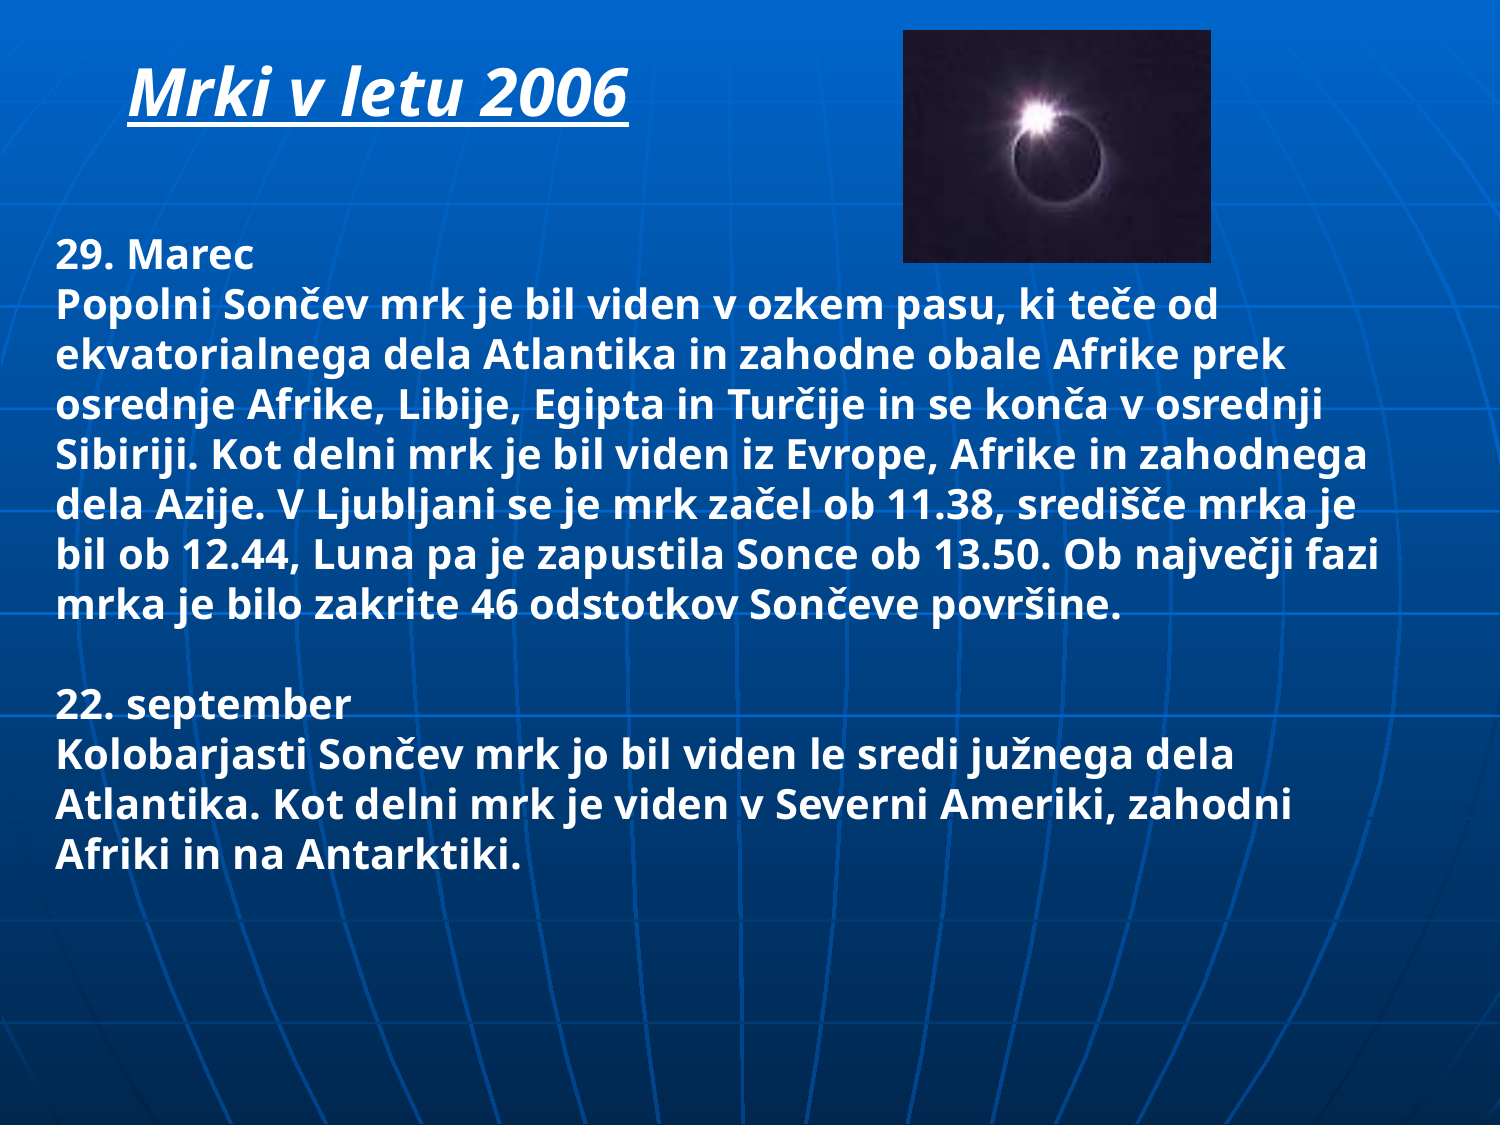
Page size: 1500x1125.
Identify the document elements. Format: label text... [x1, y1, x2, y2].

text_box Mrki v letu 2006 [112, 42, 804, 218]
text_box 29. Marec Popolni Sončev mrk je bil viden v ozkem pasu, ki teče od ekvatorialnega dela Atlantika in zahodne obale Afrike prek osrednje Afrike, Libije, Egipta in Turčije in se konča v osrednji Sibiriji. Kot delni mrk je bil viden iz Evrope, Afrike in zahodnega dela Azije. V Ljubljani se je mrk začel ob 11.38, središče mrka je bil ob 12.44, Luna pa je zapustila Sonce ob 13.50. Ob največji fazi mrka je bilo zakrite 46 odstotkov Sončeve površine. 22. september Kolobarjasti Sončev mrk jo bil viden le sredi južnega dela Atlantika. Kot delni mrk je viden v Severni Ameriki, zahodni Afriki in na Antarktiki. [41, 220, 1400, 886]
picture [903, 30, 1211, 263]
